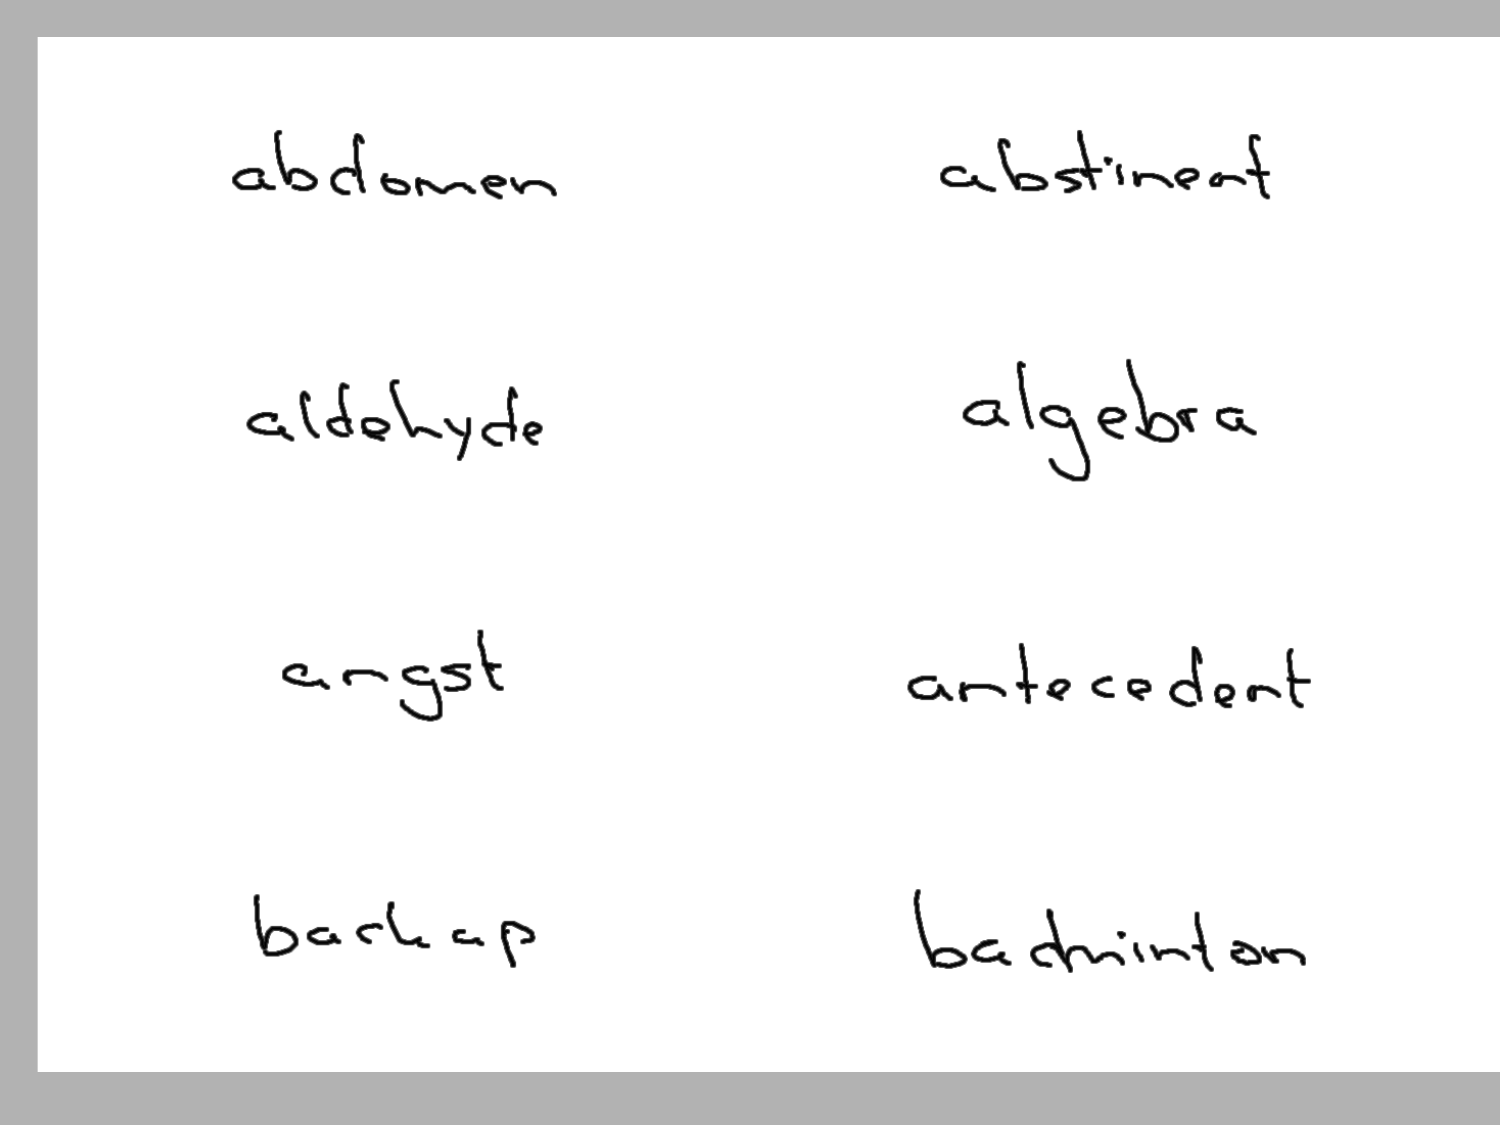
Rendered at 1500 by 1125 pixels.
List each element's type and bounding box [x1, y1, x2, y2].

picture [37, 37, 1500, 1072]
